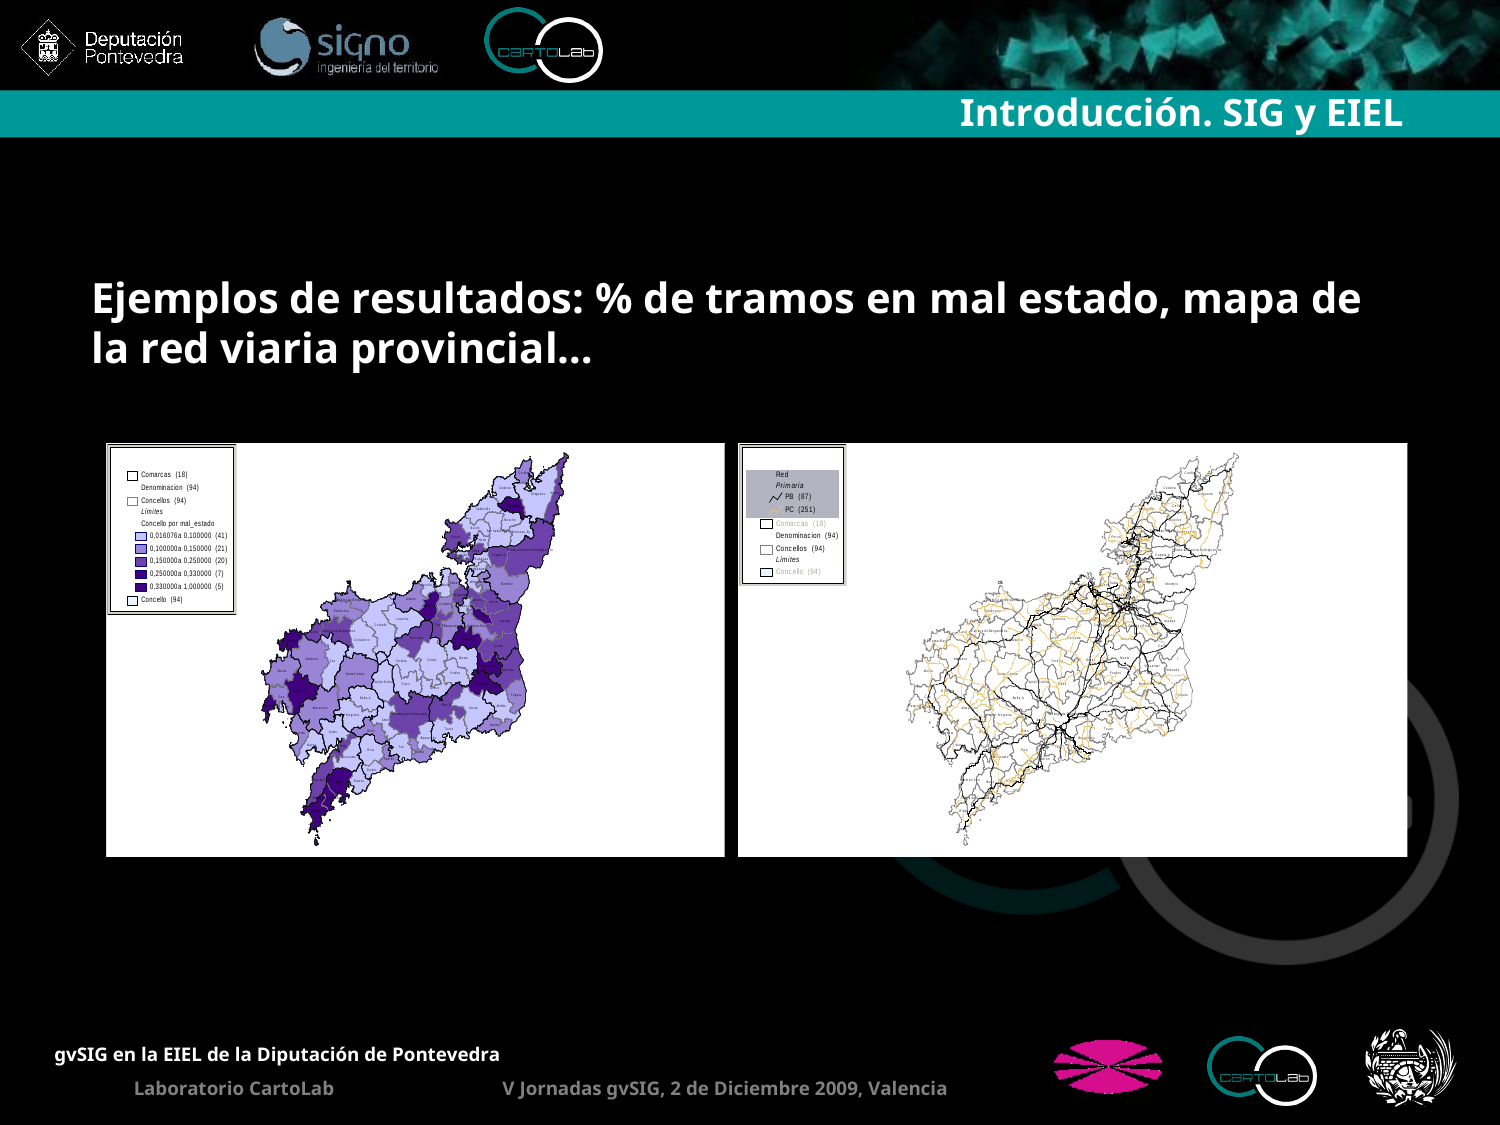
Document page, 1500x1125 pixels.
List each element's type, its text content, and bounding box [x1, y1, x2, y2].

picture [1207, 1036, 1317, 1106]
text_box Introducción. SIG y EIEL [945, 82, 1496, 142]
picture [1052, 1038, 1164, 1095]
picture [738, 442, 1459, 965]
picture [844, 0, 1500, 90]
picture [106, 442, 725, 857]
text_box Ejemplos de resultados: % de tramos en mal estado, mapa de la red viaria provincial… [76, 264, 1427, 380]
picture [484, 7, 603, 83]
picture [0, 0, 438, 90]
